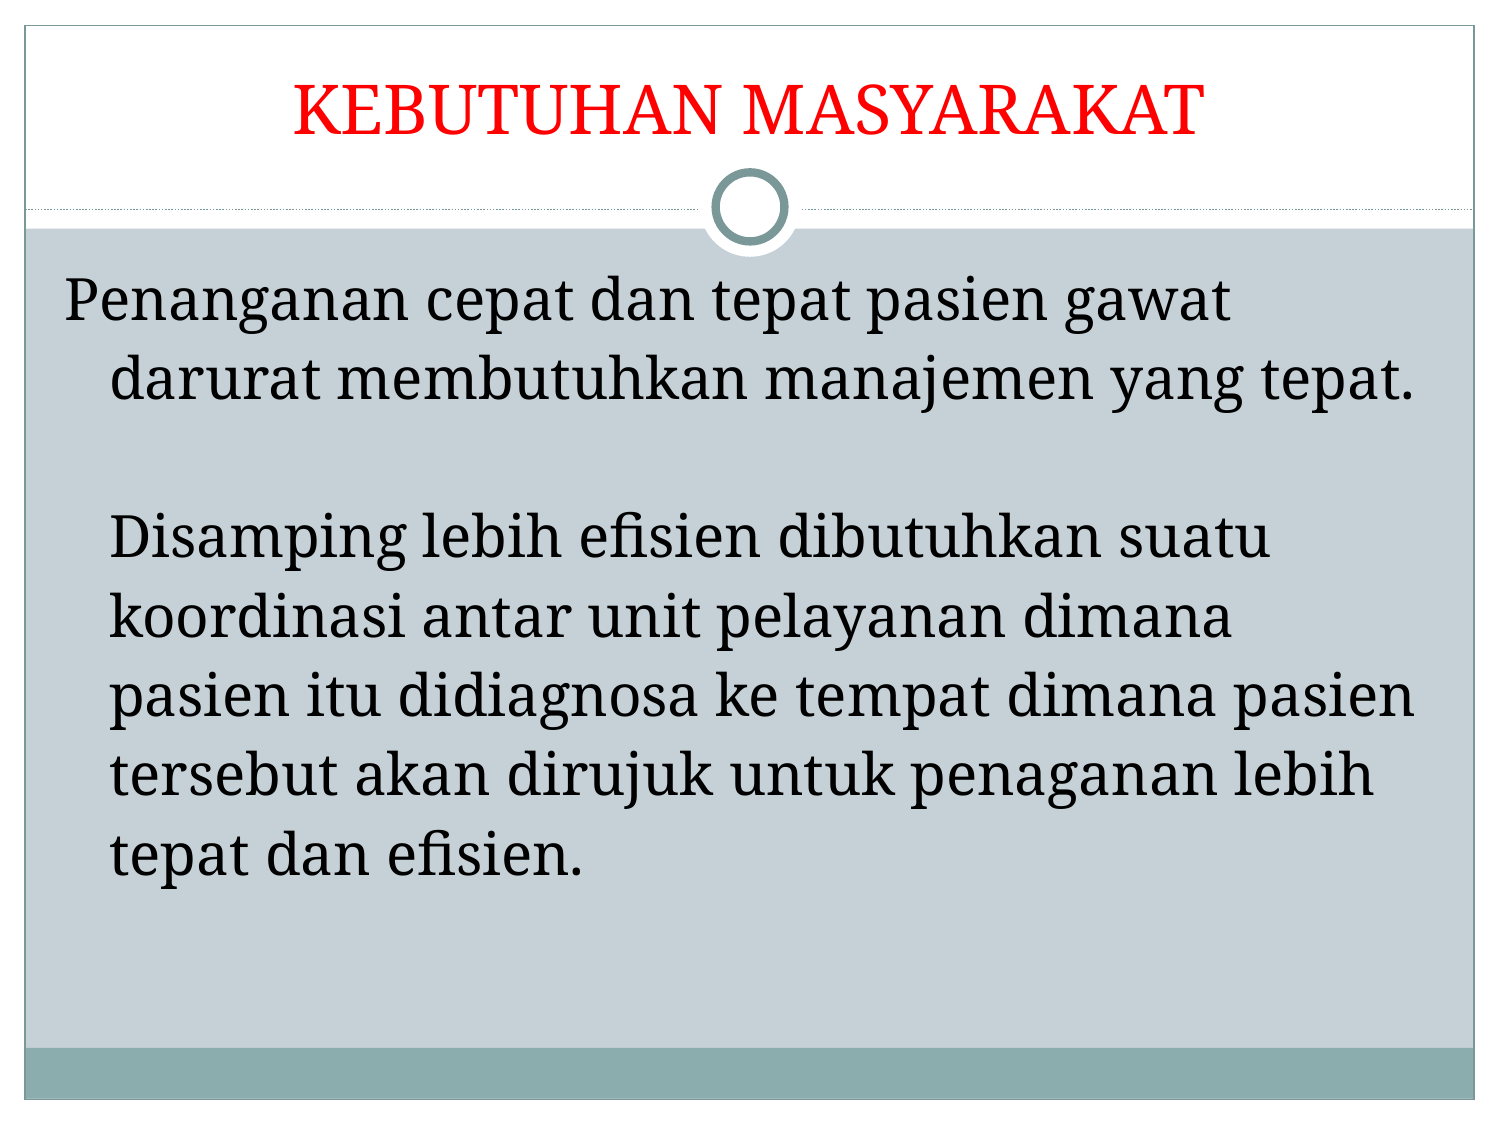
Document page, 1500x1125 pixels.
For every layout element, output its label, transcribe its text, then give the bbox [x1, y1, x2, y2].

list Penanganan cepat dan tepat pasien gawat darurat membutuhkan manajemen yang tepat. Disamping lebih efisien dibutuhkan suatu koordinasi antar unit pelayanan dimana pasien itu didiagnosa ke tempat dimana pasien tersebut akan dirujuk untuk penaganan lebih tepat dan efisien. [49, 250, 1445, 1001]
title KEBUTUHAN MASYARAKAT [49, 37, 1450, 162]
